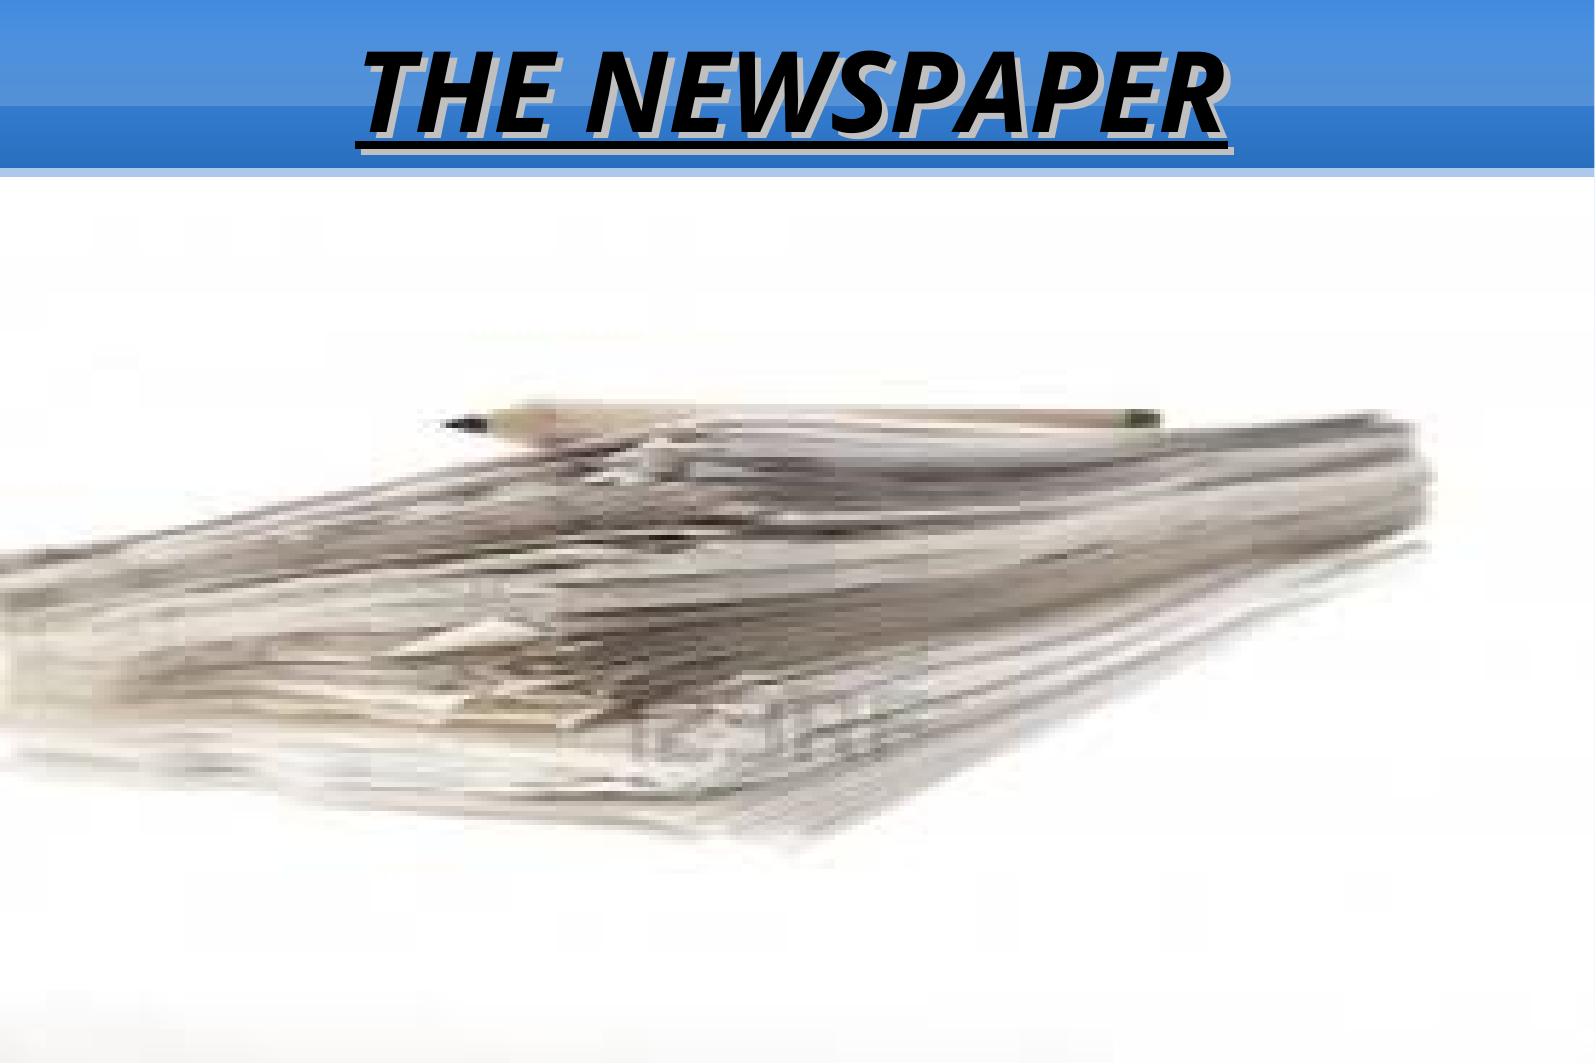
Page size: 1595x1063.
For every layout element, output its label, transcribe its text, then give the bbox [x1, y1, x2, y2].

title THE NEWSPAPER [74, 7, 1510, 171]
picture [0, 0, 1595, 1063]
